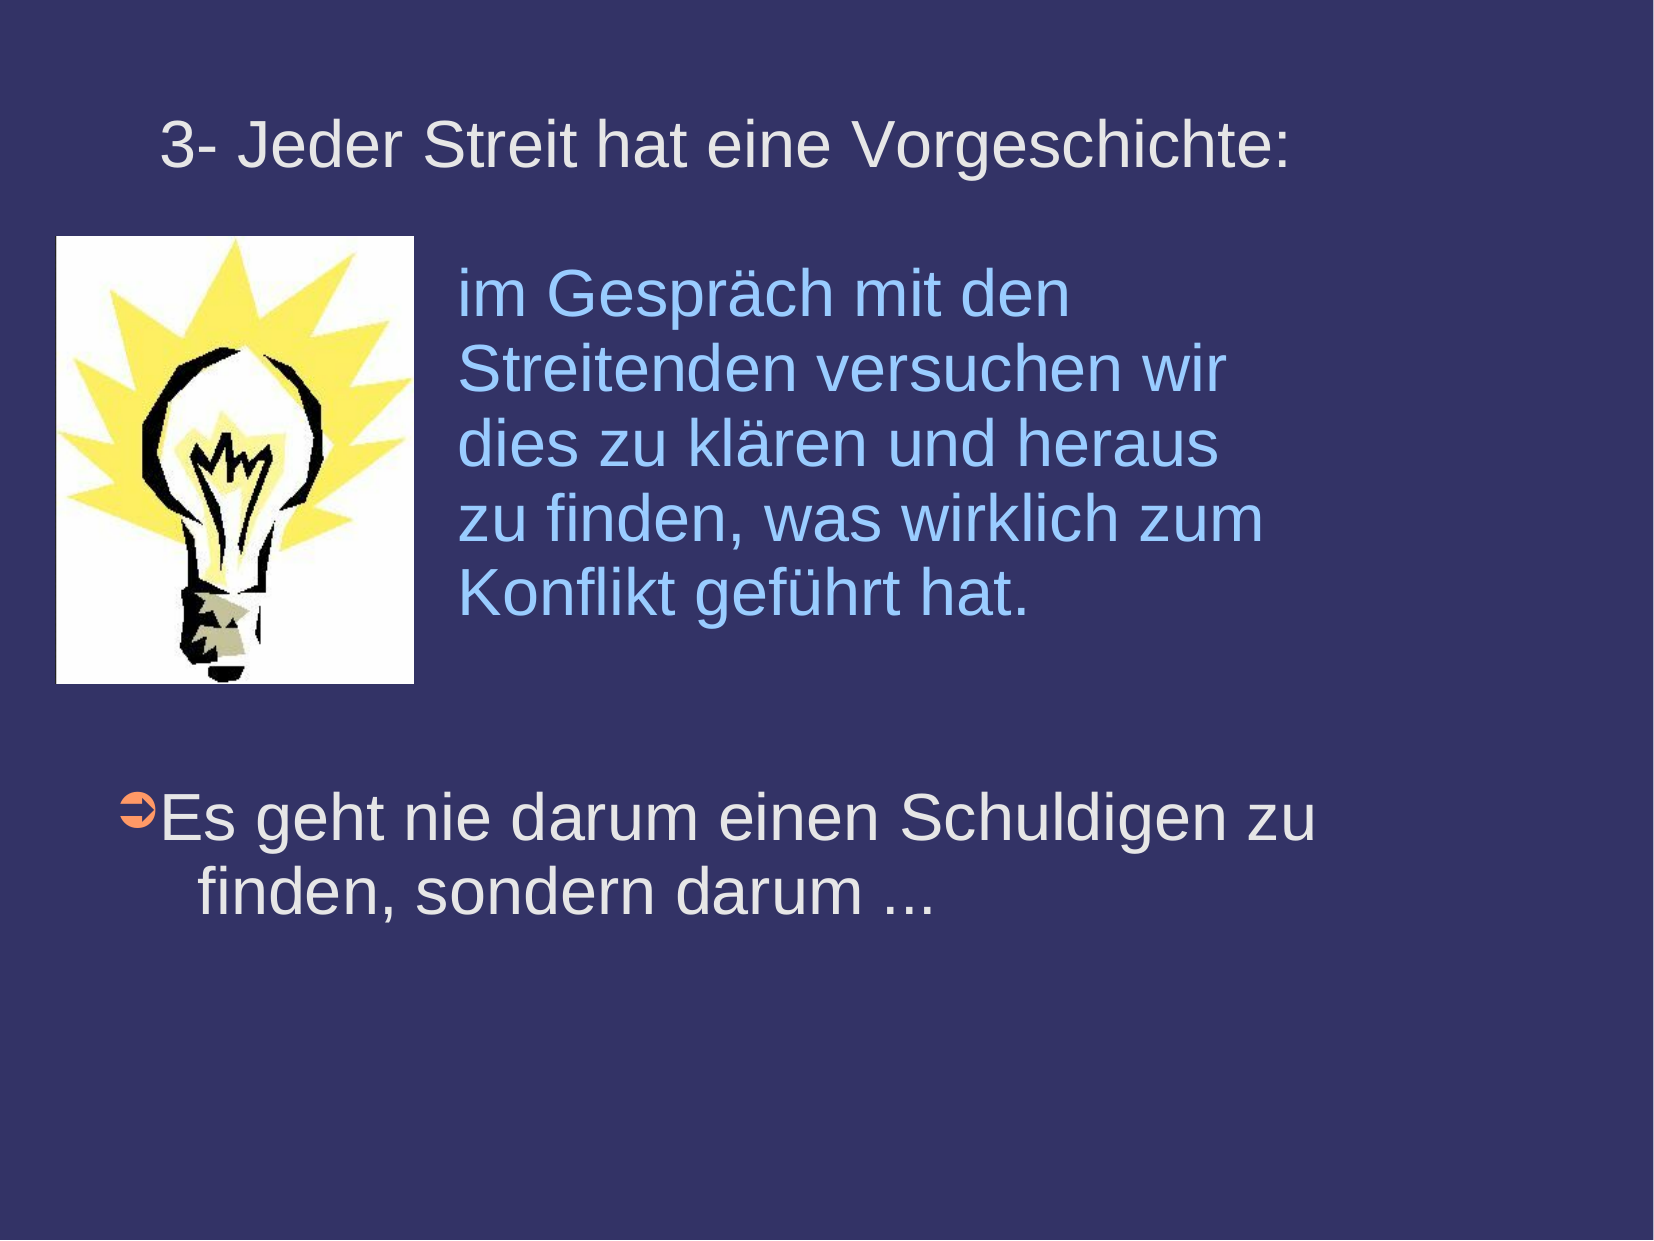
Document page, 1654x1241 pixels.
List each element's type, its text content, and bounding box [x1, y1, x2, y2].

list 3- Jeder Streit hat eine Vorgeschichte: im Gespräch mit den Streitenden versuchen wir dies zu klären und heraus zu finden, was wirklich zum Konflikt geführt hat. Es geht nie darum einen Schuldigen zu finden, sondern darum ... [115, 106, 1506, 1079]
picture [55, 236, 414, 684]
